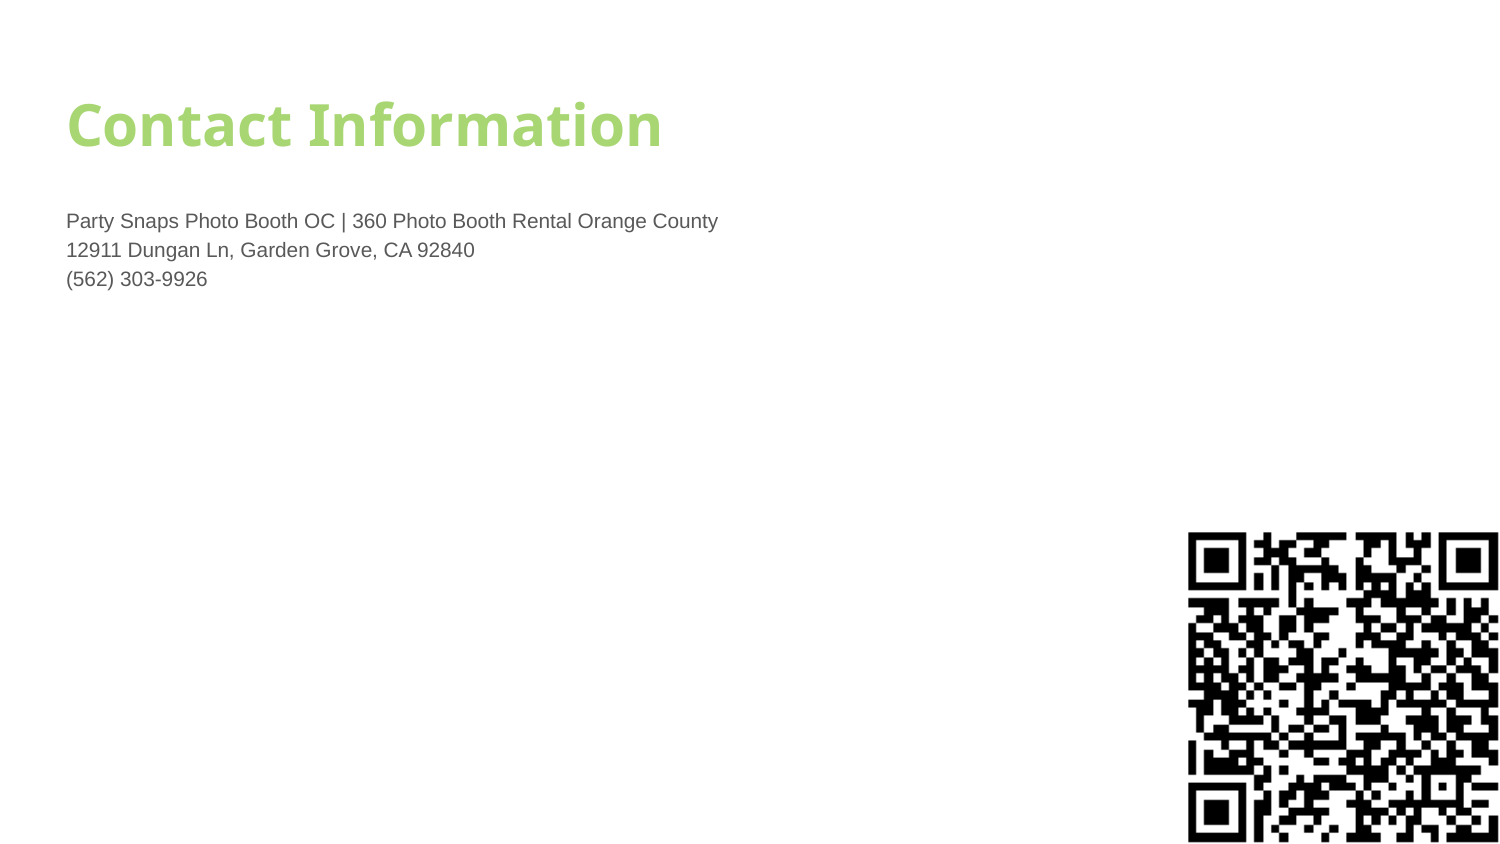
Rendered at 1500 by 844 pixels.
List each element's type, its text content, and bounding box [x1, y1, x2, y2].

list Party Snaps Photo Booth OC | 360 Photo Booth Rental Orange County 12911 Dungan Ln, Garden Grove, CA 92840 (562) 303-9926 [51, 189, 1449, 750]
picture [1187, 531, 1500, 844]
title Contact Information [51, 72, 1449, 167]
